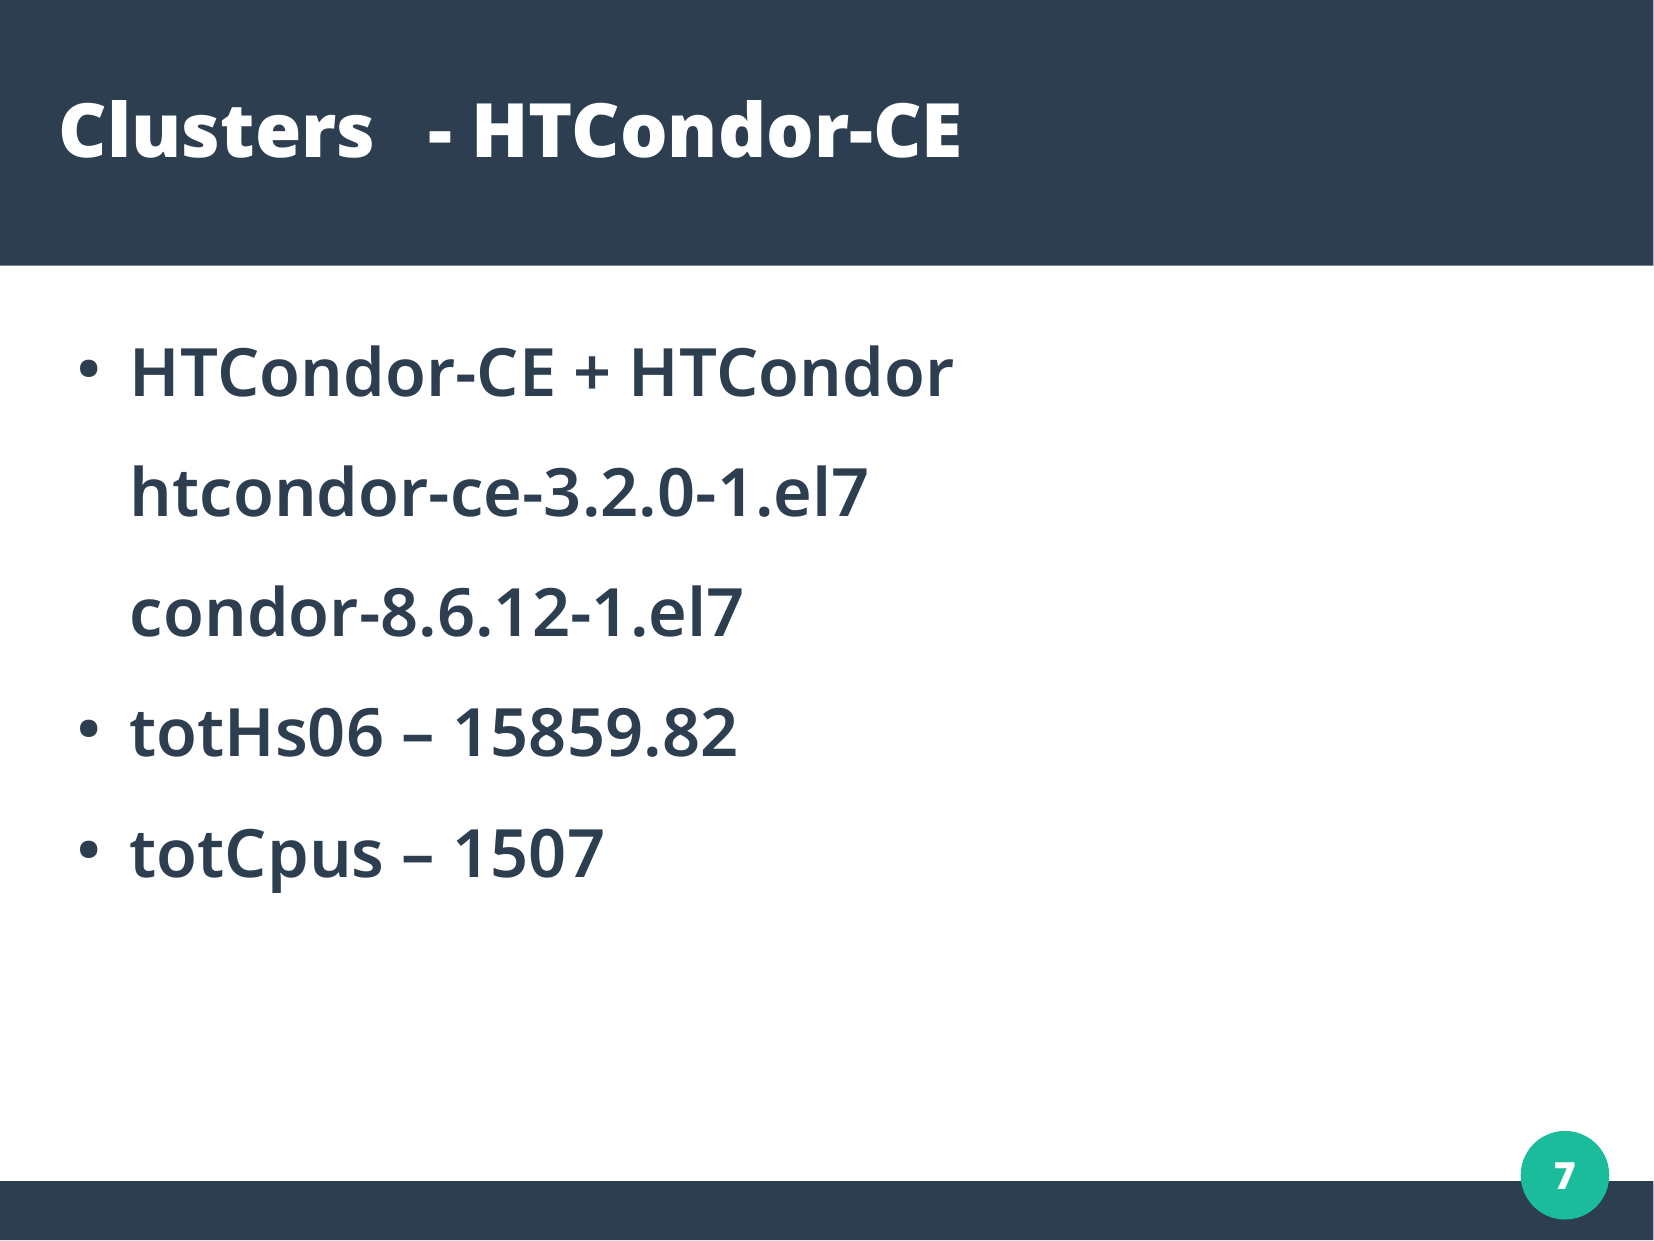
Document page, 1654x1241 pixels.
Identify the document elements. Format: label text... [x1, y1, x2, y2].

title Clusters - HTCondor-CE [59, 49, 1595, 207]
list HTCondor-CE + HTCondor htcondor-ce-3.2.0-1.el7 condor-8.6.12-1.el7 totHs06 – 15859.82 totCpus – 1507 [59, 324, 1595, 1152]
